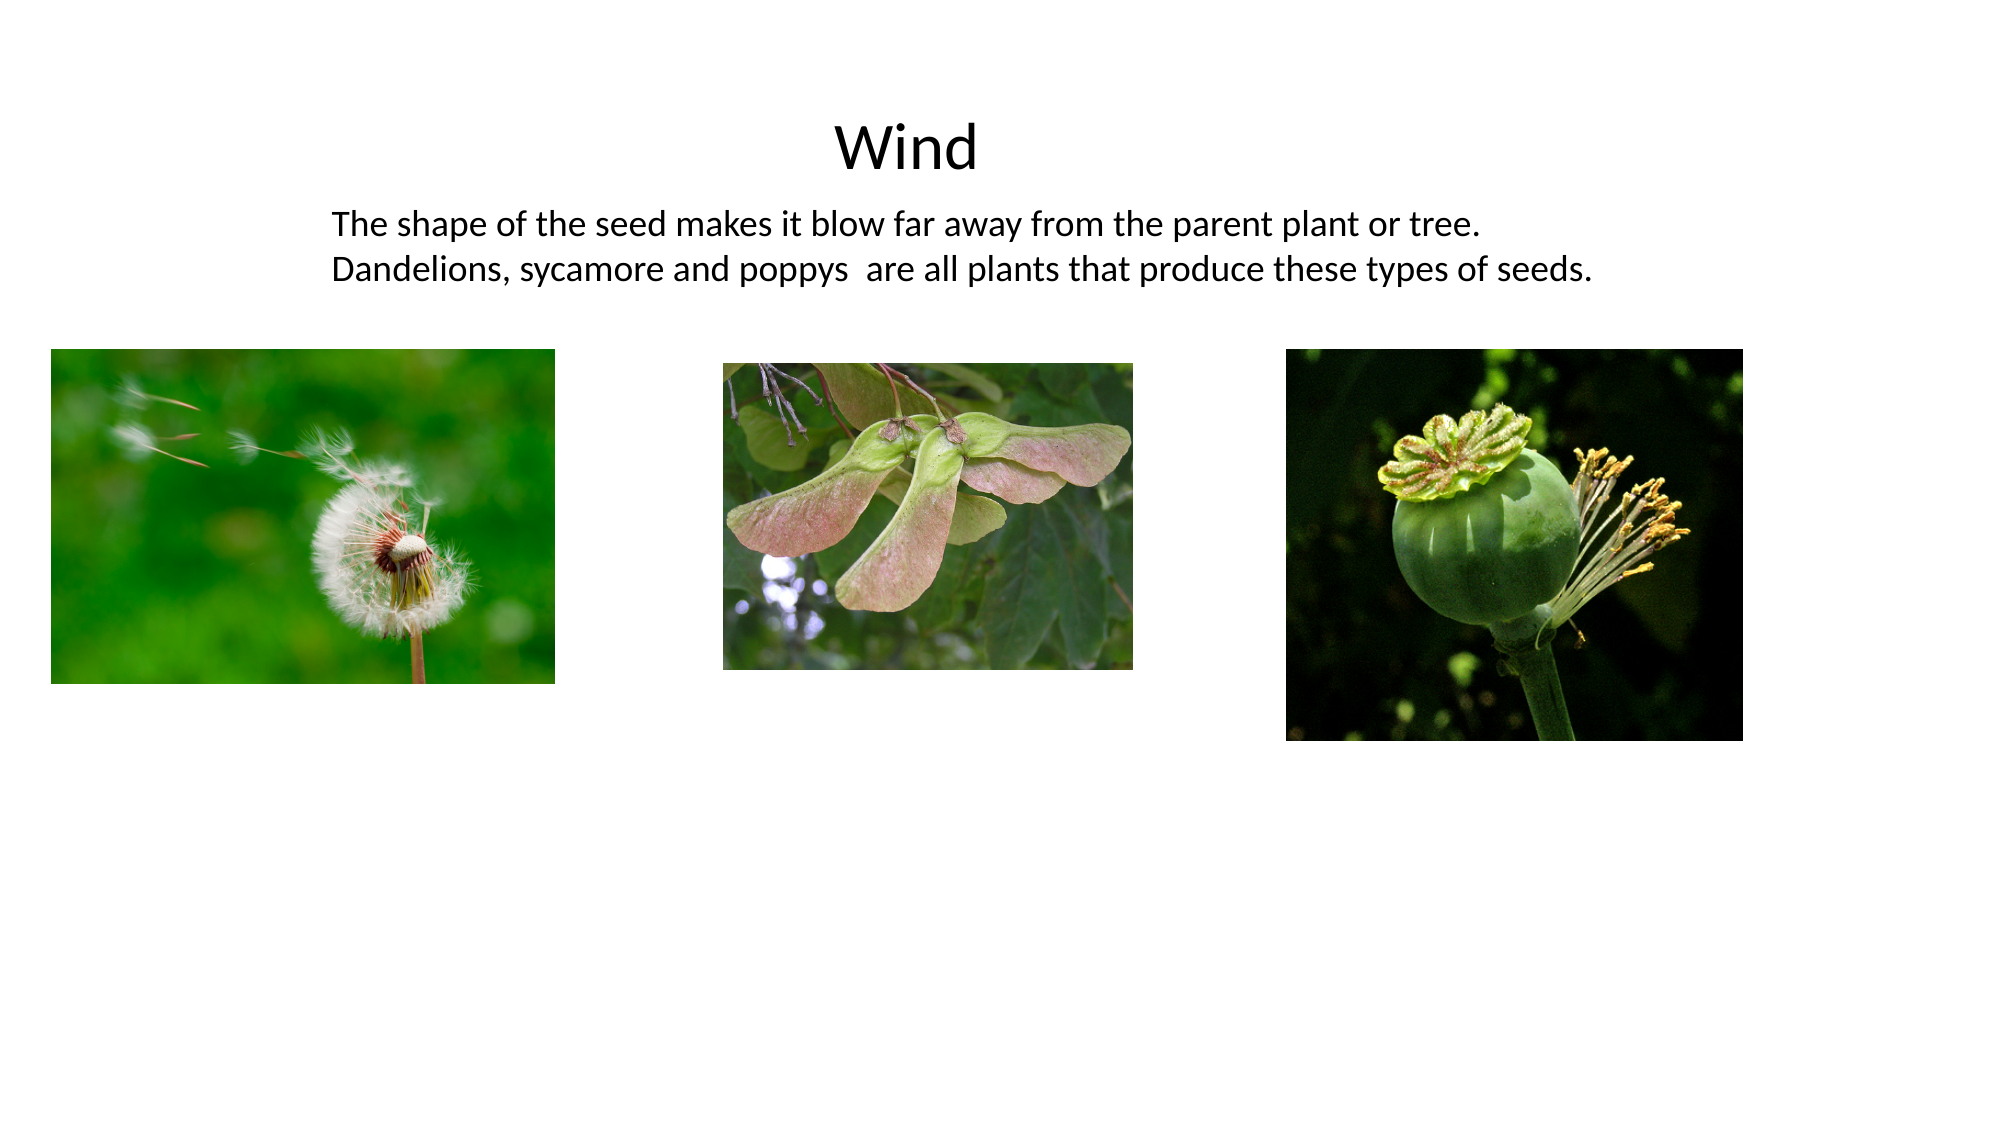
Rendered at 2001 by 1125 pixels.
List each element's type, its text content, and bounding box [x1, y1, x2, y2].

text_box Wind [819, 95, 997, 191]
picture [51, 349, 555, 684]
picture [723, 363, 1133, 670]
picture [1286, 349, 1743, 741]
text_box The shape of the seed makes it blow far away from the parent plant or tree. Dandelions, sycamore and poppys are all plants that produce these types of seeds. [316, 191, 1700, 343]
